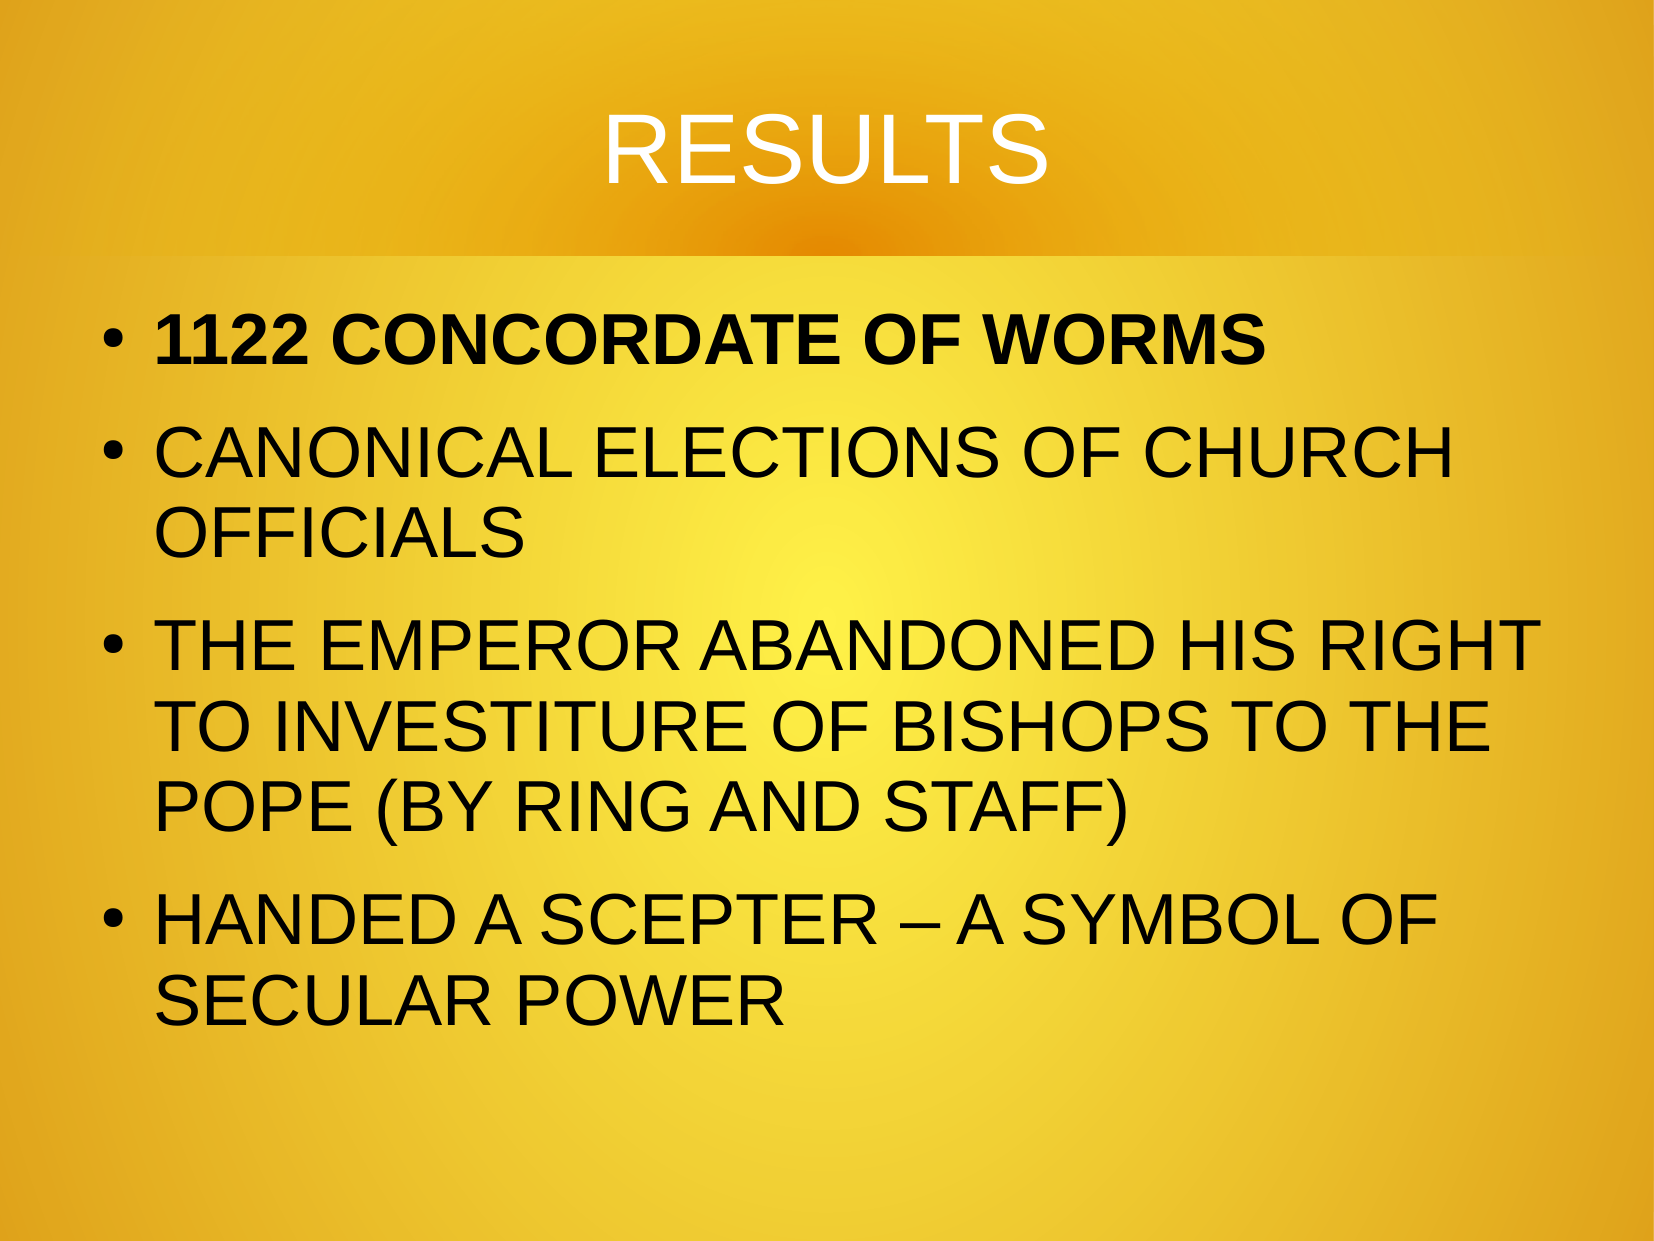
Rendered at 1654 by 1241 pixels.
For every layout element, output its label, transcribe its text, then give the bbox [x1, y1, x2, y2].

title RESULTS [82, 47, 1571, 252]
list 1122 CONCORDATE OF WORMS CANONICAL ELECTIONS OF CHURCH OFFICIALS THE EMPEROR ABANDONED HIS RIGHT TO INVESTITURE OF BISHOPS TO THE POPE (BY RING AND STAFF) HANDED A SCEPTER – A SYMBOL OF SECULAR POWER [82, 299, 1571, 1019]
